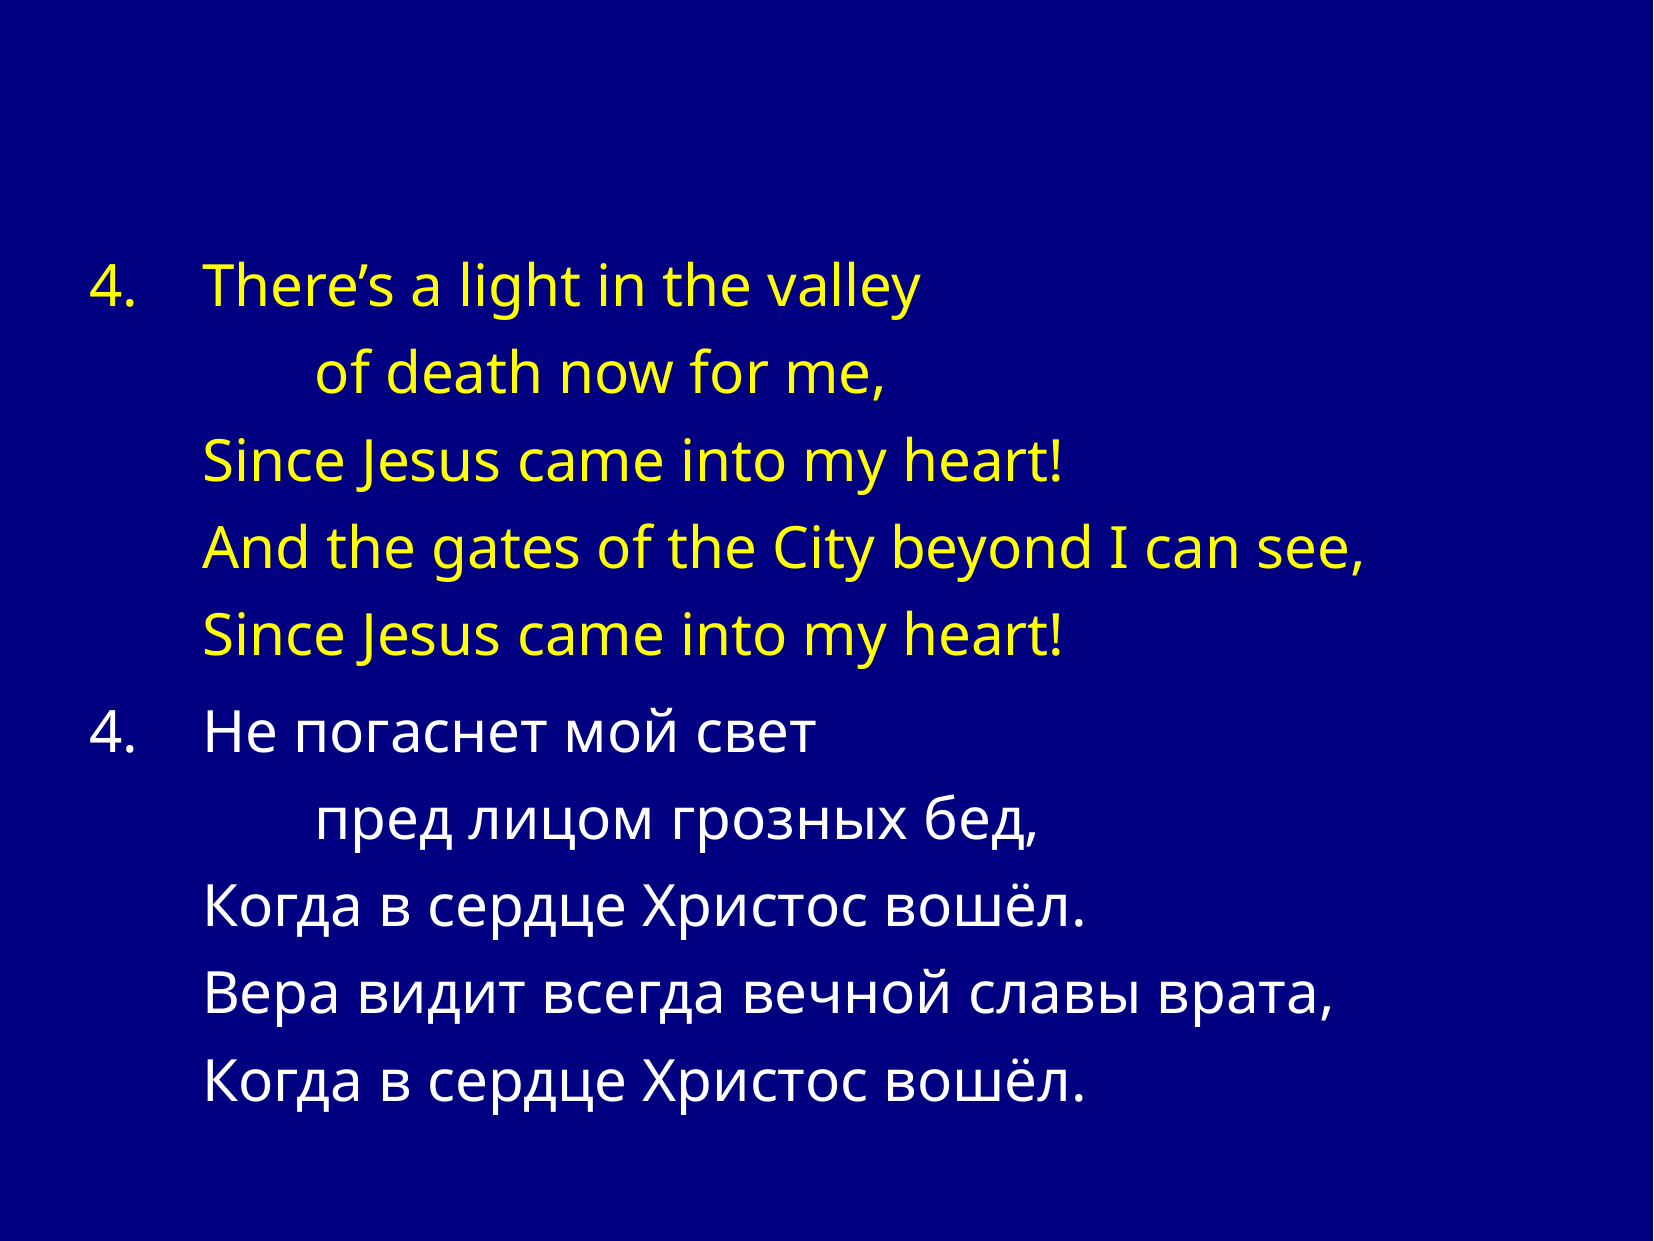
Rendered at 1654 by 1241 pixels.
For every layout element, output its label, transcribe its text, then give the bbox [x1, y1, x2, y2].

text_box 4. There’s a light in the valley of death now for me, Since Jesus came into my heart! And the gates of the City beyond I can see, Since Jesus came into my heart! [75, 150, 1576, 675]
text_box 4. Не погаснет мой свет пред лицом грозных бед, Когда в сердце Христос вошёл. Вера видит всегда вечной славы врата, Когда в сердце Христос вошёл. [75, 675, 1576, 1163]
